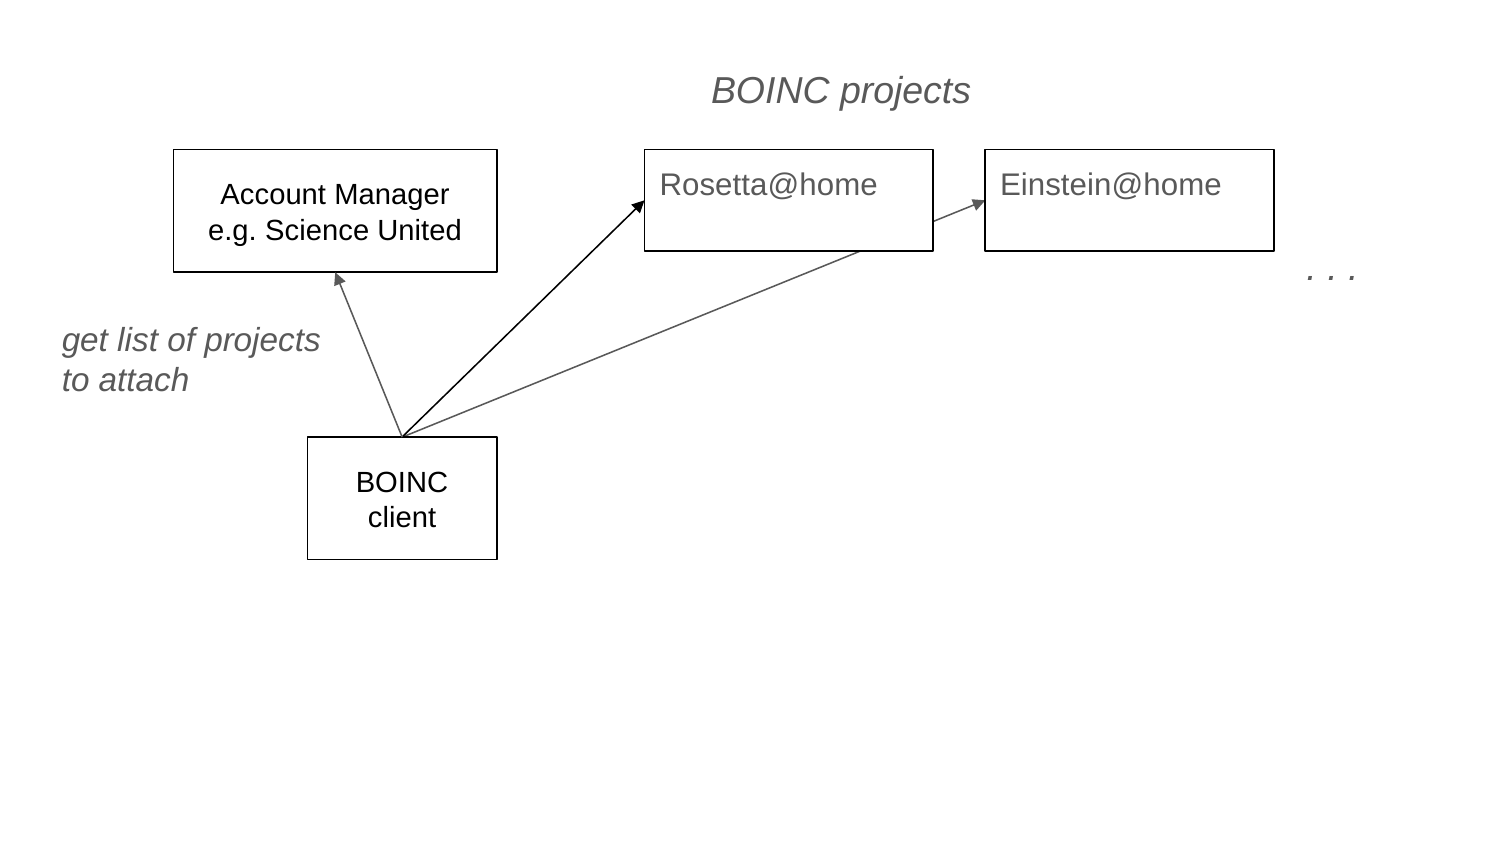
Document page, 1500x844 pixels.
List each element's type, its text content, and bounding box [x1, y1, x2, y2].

text_box Account Manager e.g. Science United [173, 149, 497, 273]
text_box . . . [1291, 227, 1500, 303]
text_box Einstein@home [985, 149, 1274, 251]
text_box BOINC client [307, 437, 497, 560]
text_box BOINC projects [695, 51, 1066, 127]
text_box Rosetta@home [644, 149, 934, 251]
text_box get list of projects to attach [46, 303, 497, 414]
